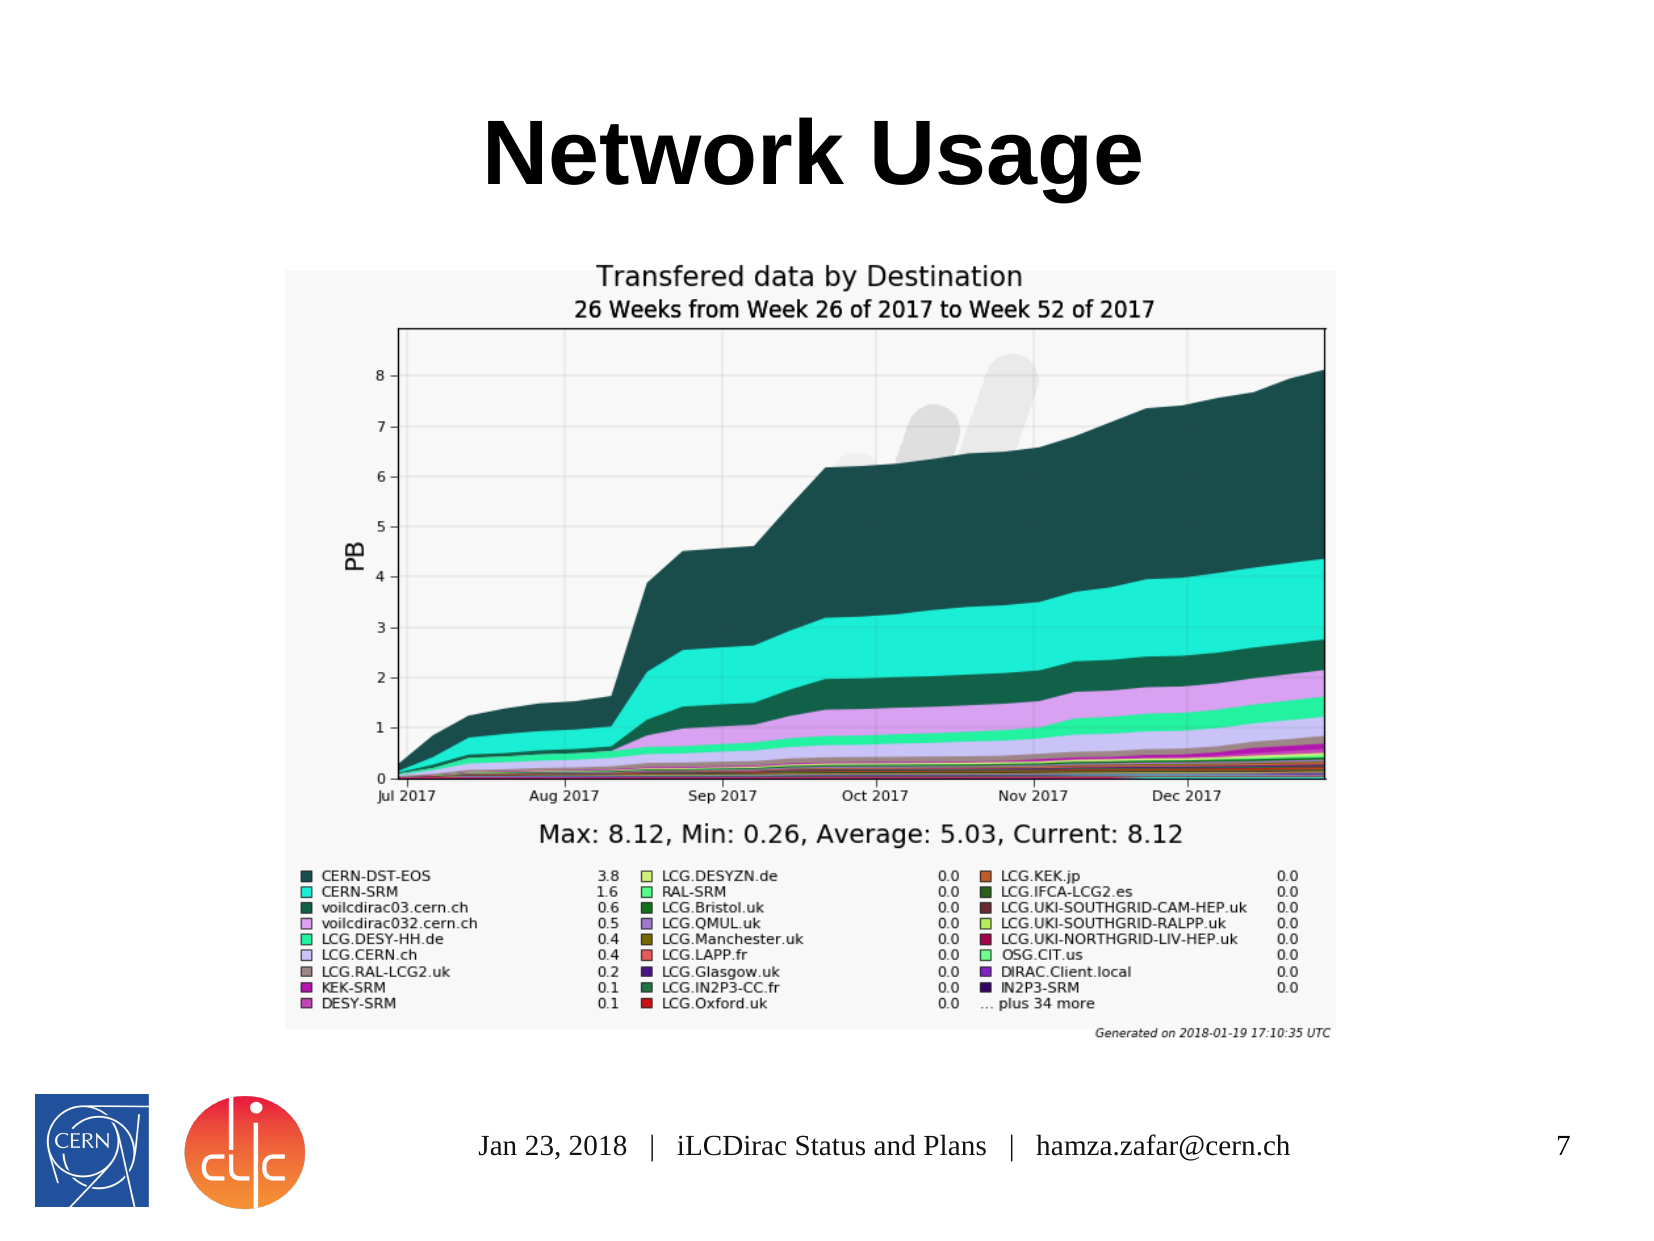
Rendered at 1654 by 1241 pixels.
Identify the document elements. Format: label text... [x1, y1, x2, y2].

title Network Usage [82, 49, 1571, 257]
picture [35, 1094, 149, 1208]
picture [285, 256, 1336, 1044]
picture [154, 1067, 335, 1237]
